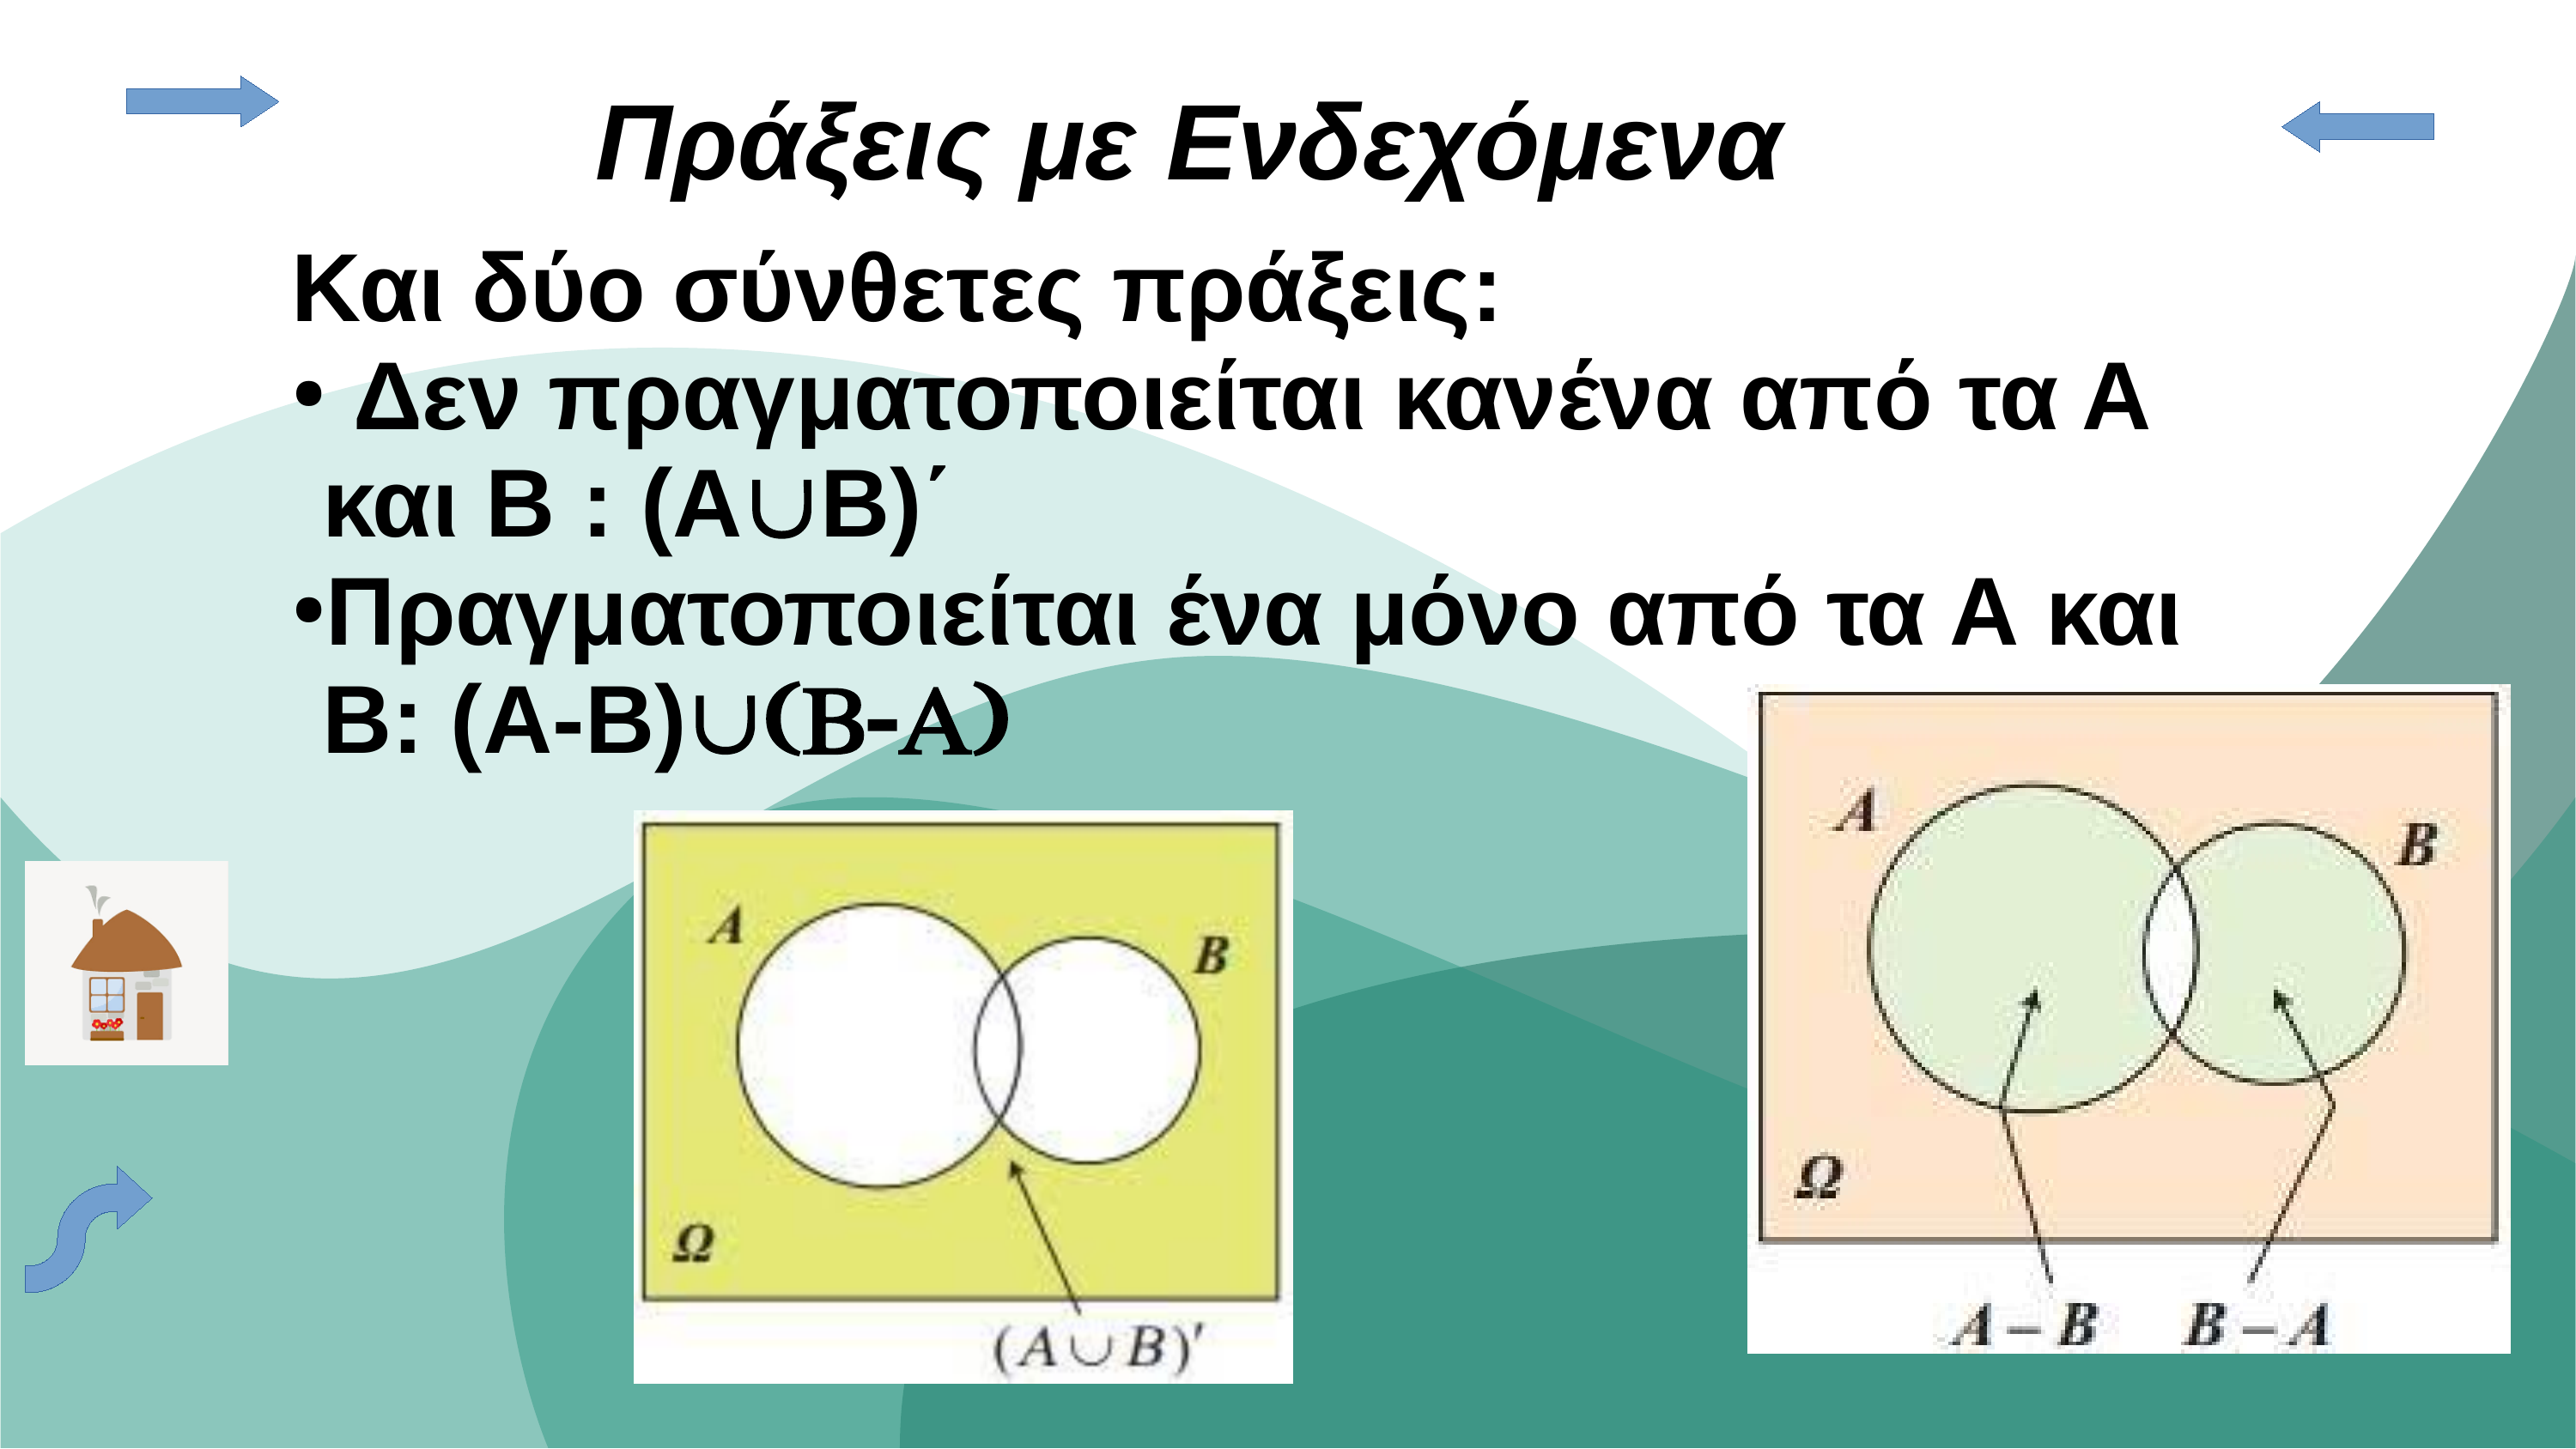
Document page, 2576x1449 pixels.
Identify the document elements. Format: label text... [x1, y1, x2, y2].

text_box Και δύο σύνθετες πράξεις: Δεν πραγματοποιείται κανένα από τα Α και Β : (ΑΒ)΄ Πραγματοποιείται ένα μόνο από τα Α και Β: (Α-Β)(Β-Α) [278, 227, 2308, 1006]
picture [634, 810, 1293, 1384]
text_box [0, 0, 2576, 1449]
text_box Πράξεις με Ενδεχόμενα [583, 76, 1928, 227]
picture [1747, 684, 2511, 1354]
picture [25, 861, 228, 1065]
